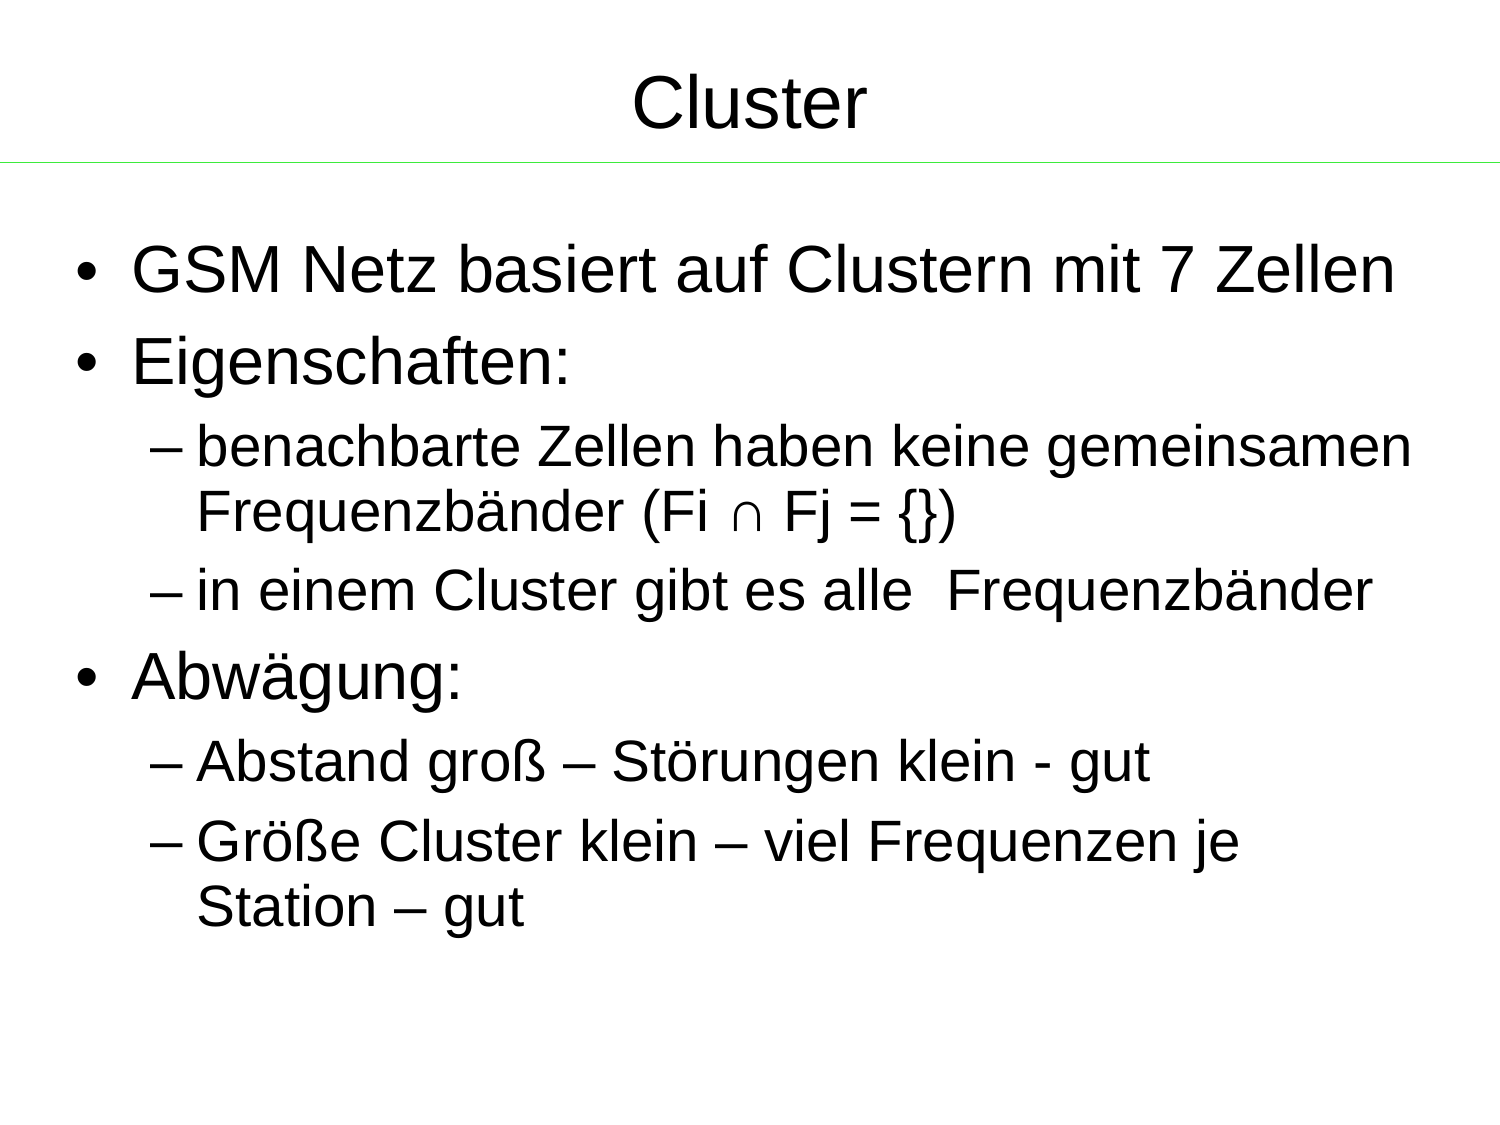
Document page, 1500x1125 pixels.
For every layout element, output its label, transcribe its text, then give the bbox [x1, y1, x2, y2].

title Cluster [75, 49, 1426, 156]
list GSM Netz basiert auf Clustern mit 7 Zellen Eigenschaften: benachbarte Zellen haben keine gemeinsamen Frequenzbänder (Fi ∩ Fj = {}) in einem Cluster gibt es alle Frequenzbänder Abwägung: Abstand groß – Störungen klein - gut Größe Cluster klein – viel Frequenzen je Station – gut [75, 232, 1426, 986]
